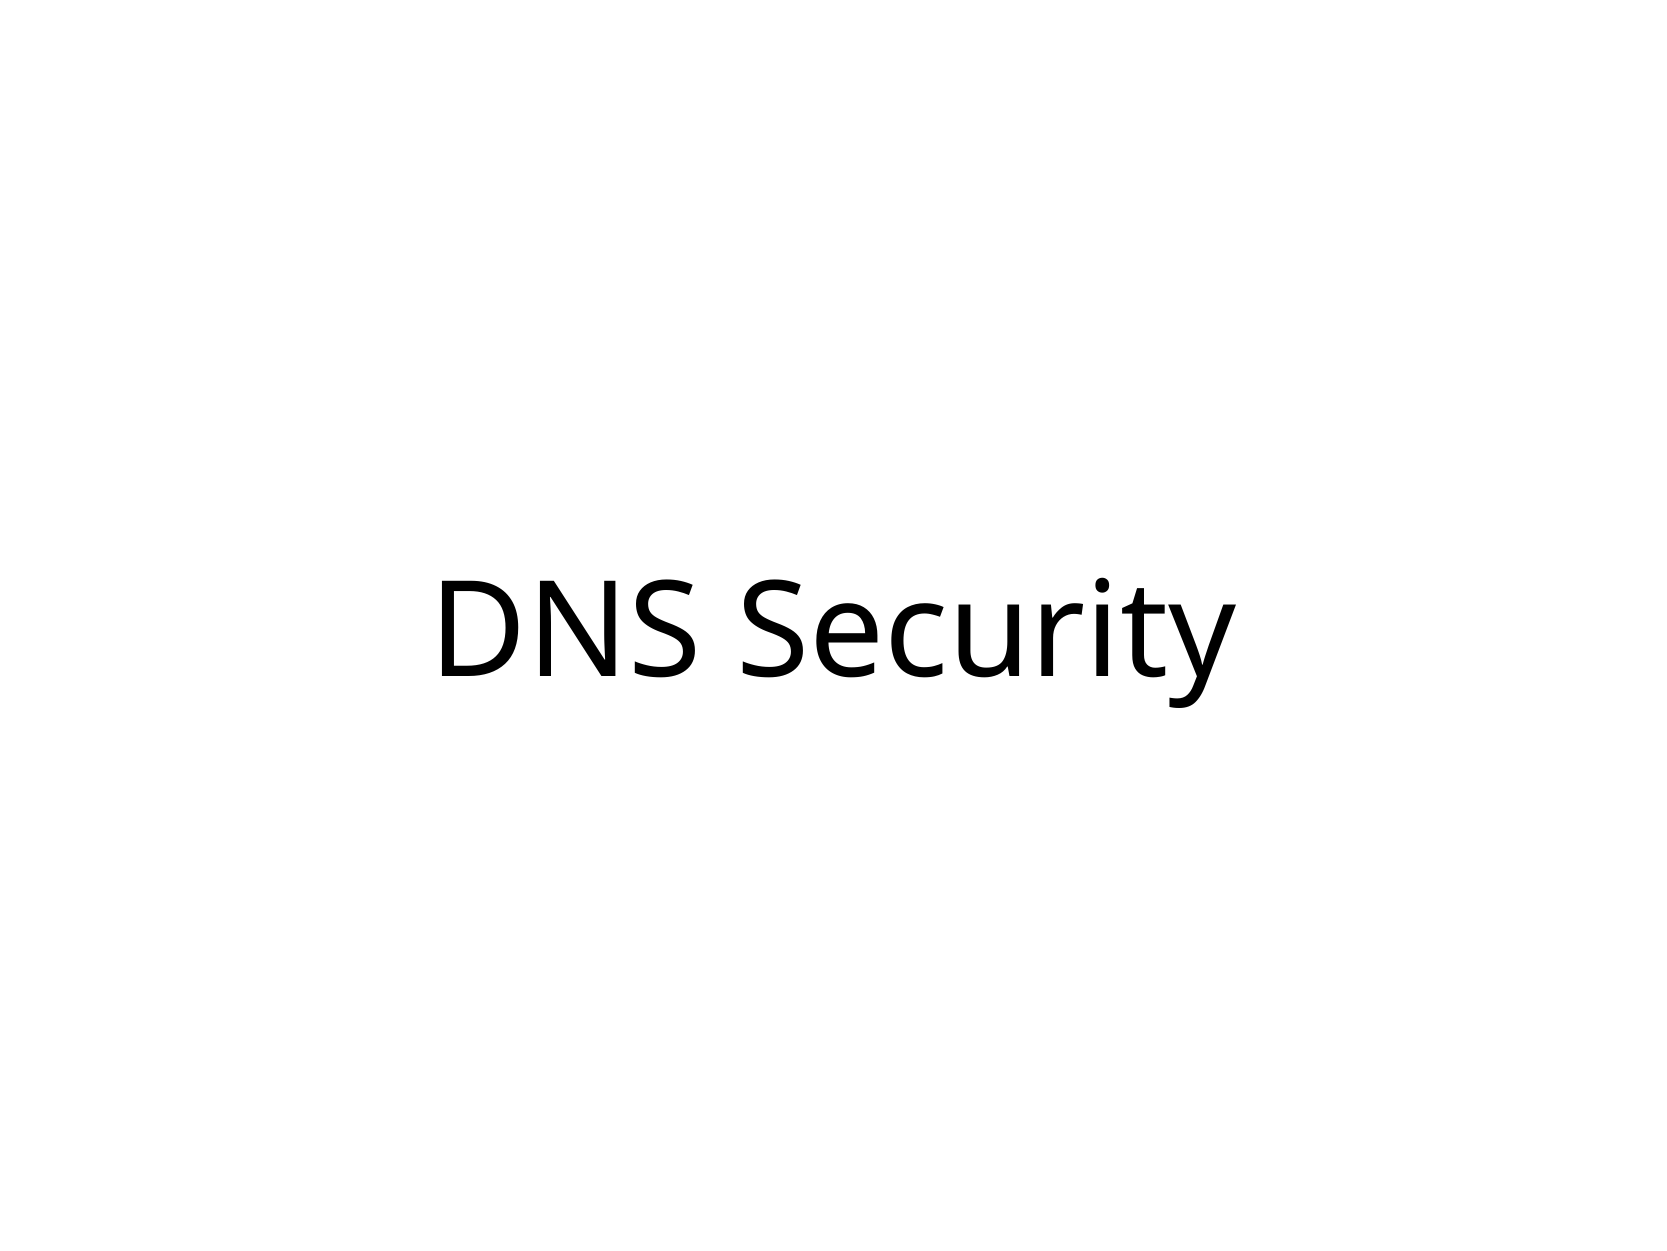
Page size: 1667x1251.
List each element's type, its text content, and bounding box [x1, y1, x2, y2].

title DNS Security [162, 381, 1505, 869]
